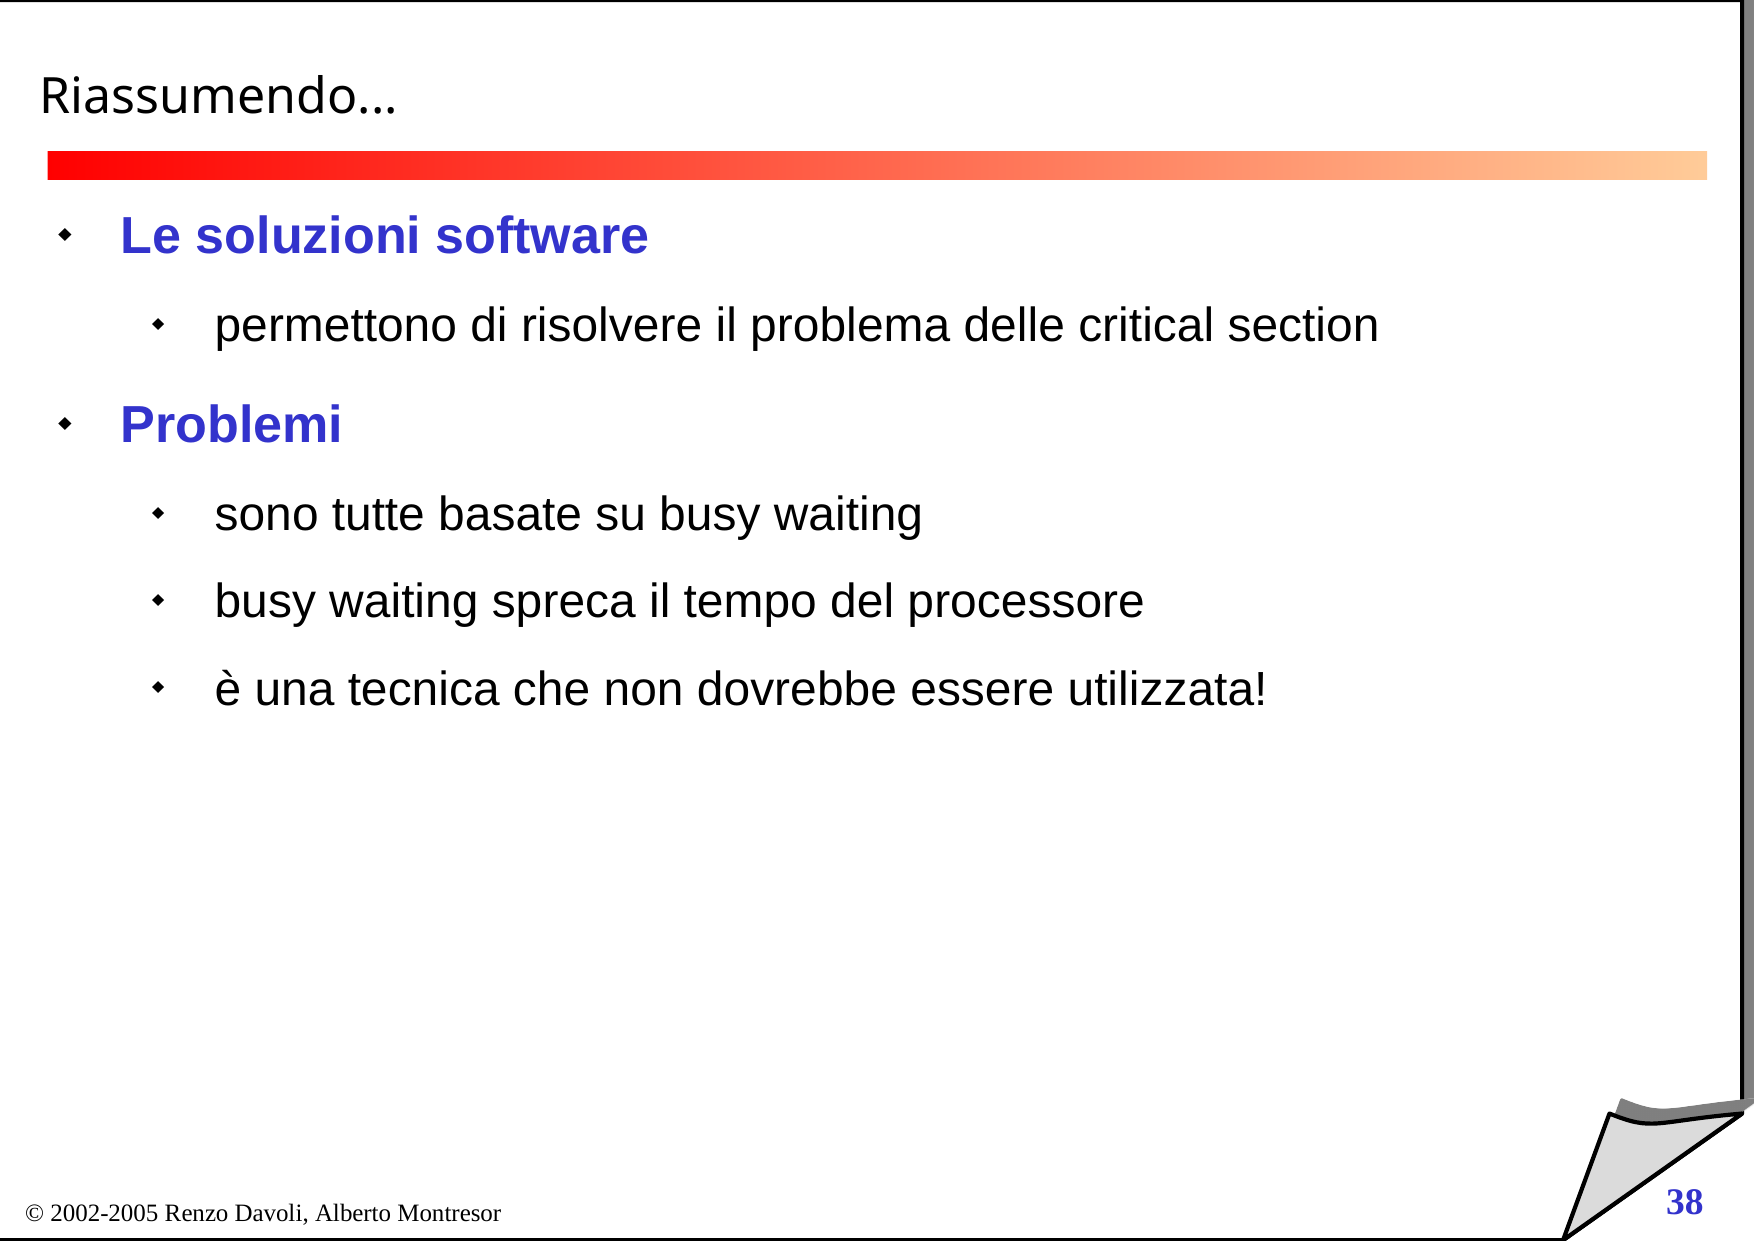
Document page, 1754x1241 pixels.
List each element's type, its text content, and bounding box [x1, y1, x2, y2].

list Le soluzioni software permettono di risolvere il problema delle critical section Problemi sono tutte basate su busy waiting busy waiting spreca il tempo del processore è una tecnica che non dovrebbe essere utilizzata! [58, 206, 1696, 815]
title Riassumendo... [39, 49, 1713, 144]
